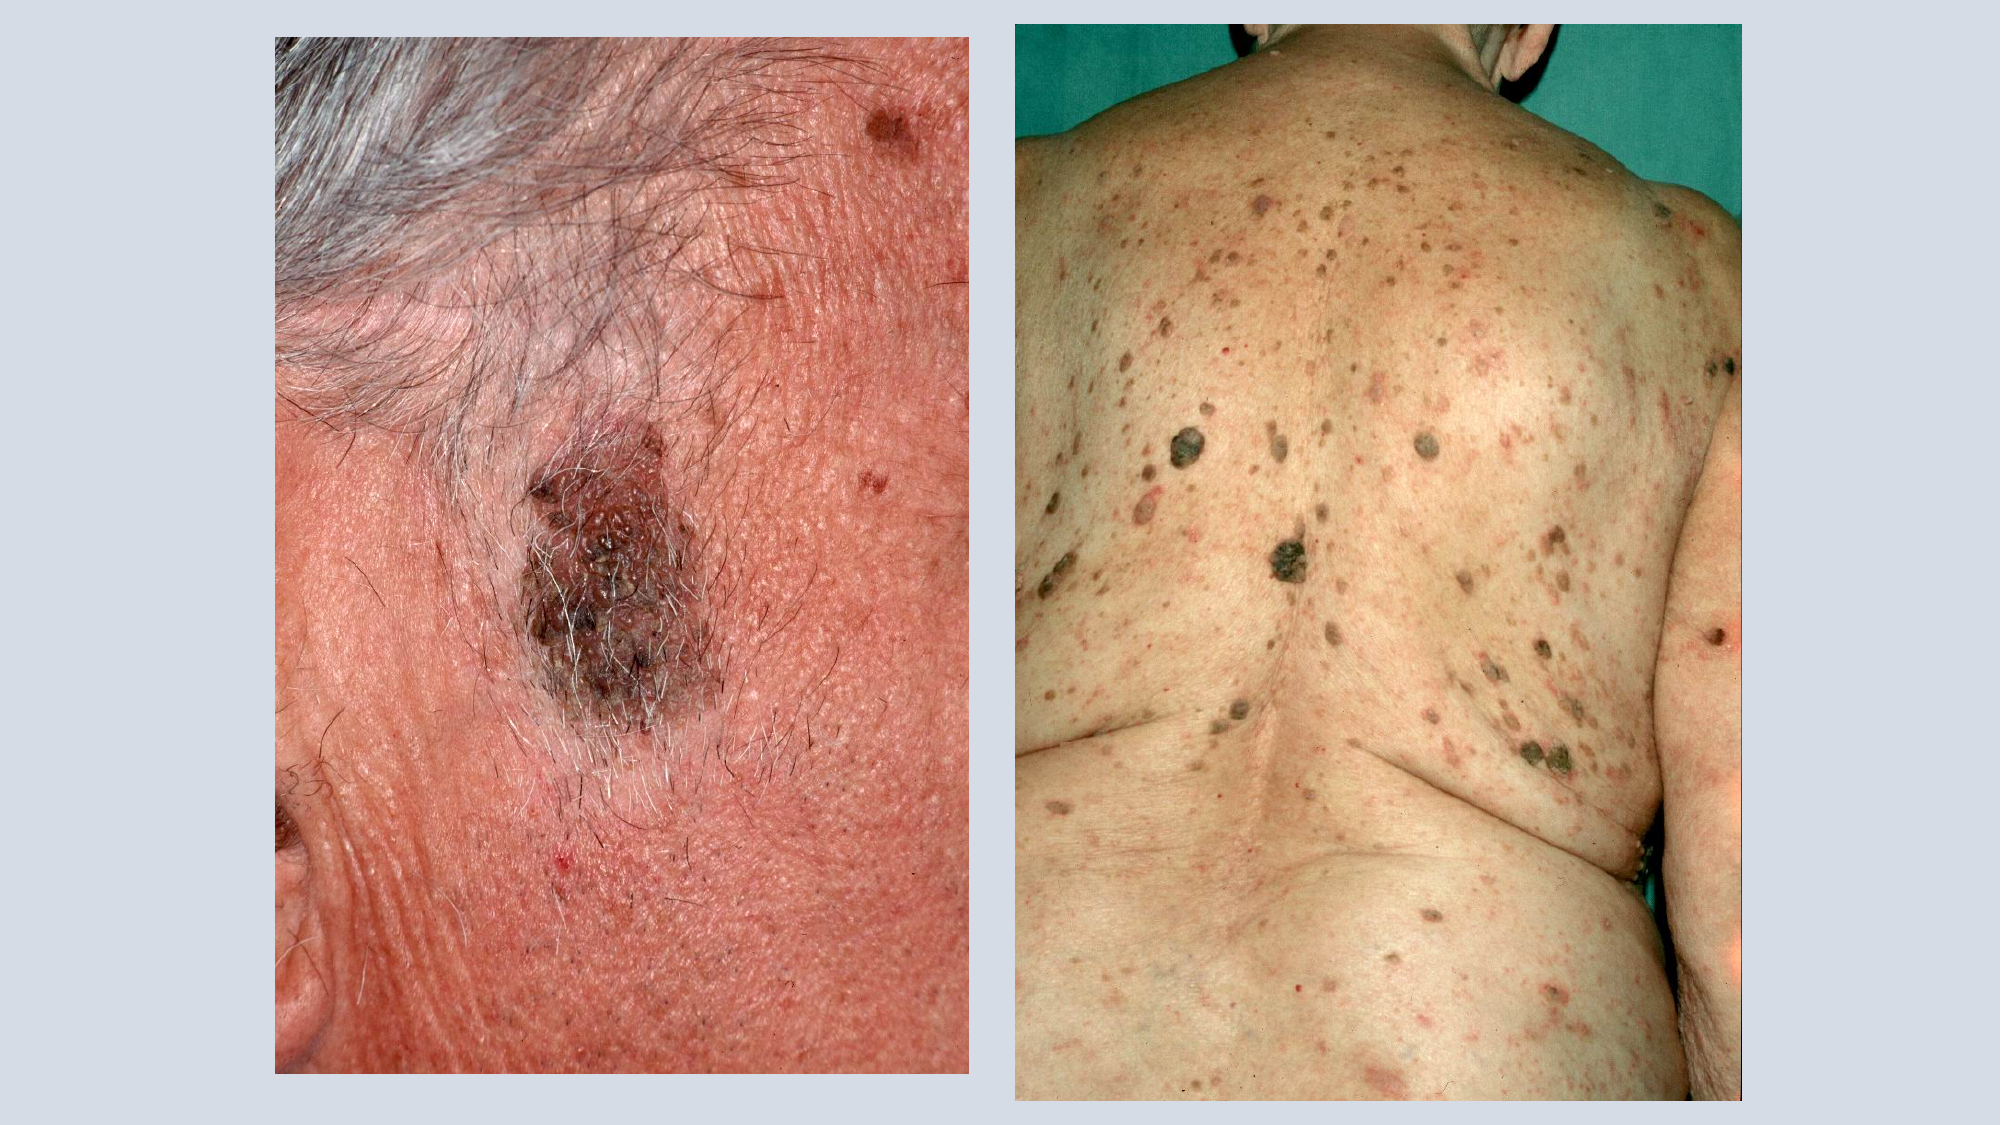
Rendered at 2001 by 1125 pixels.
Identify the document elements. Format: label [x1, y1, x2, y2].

picture [275, 37, 969, 1074]
picture [1015, 24, 1742, 1101]
